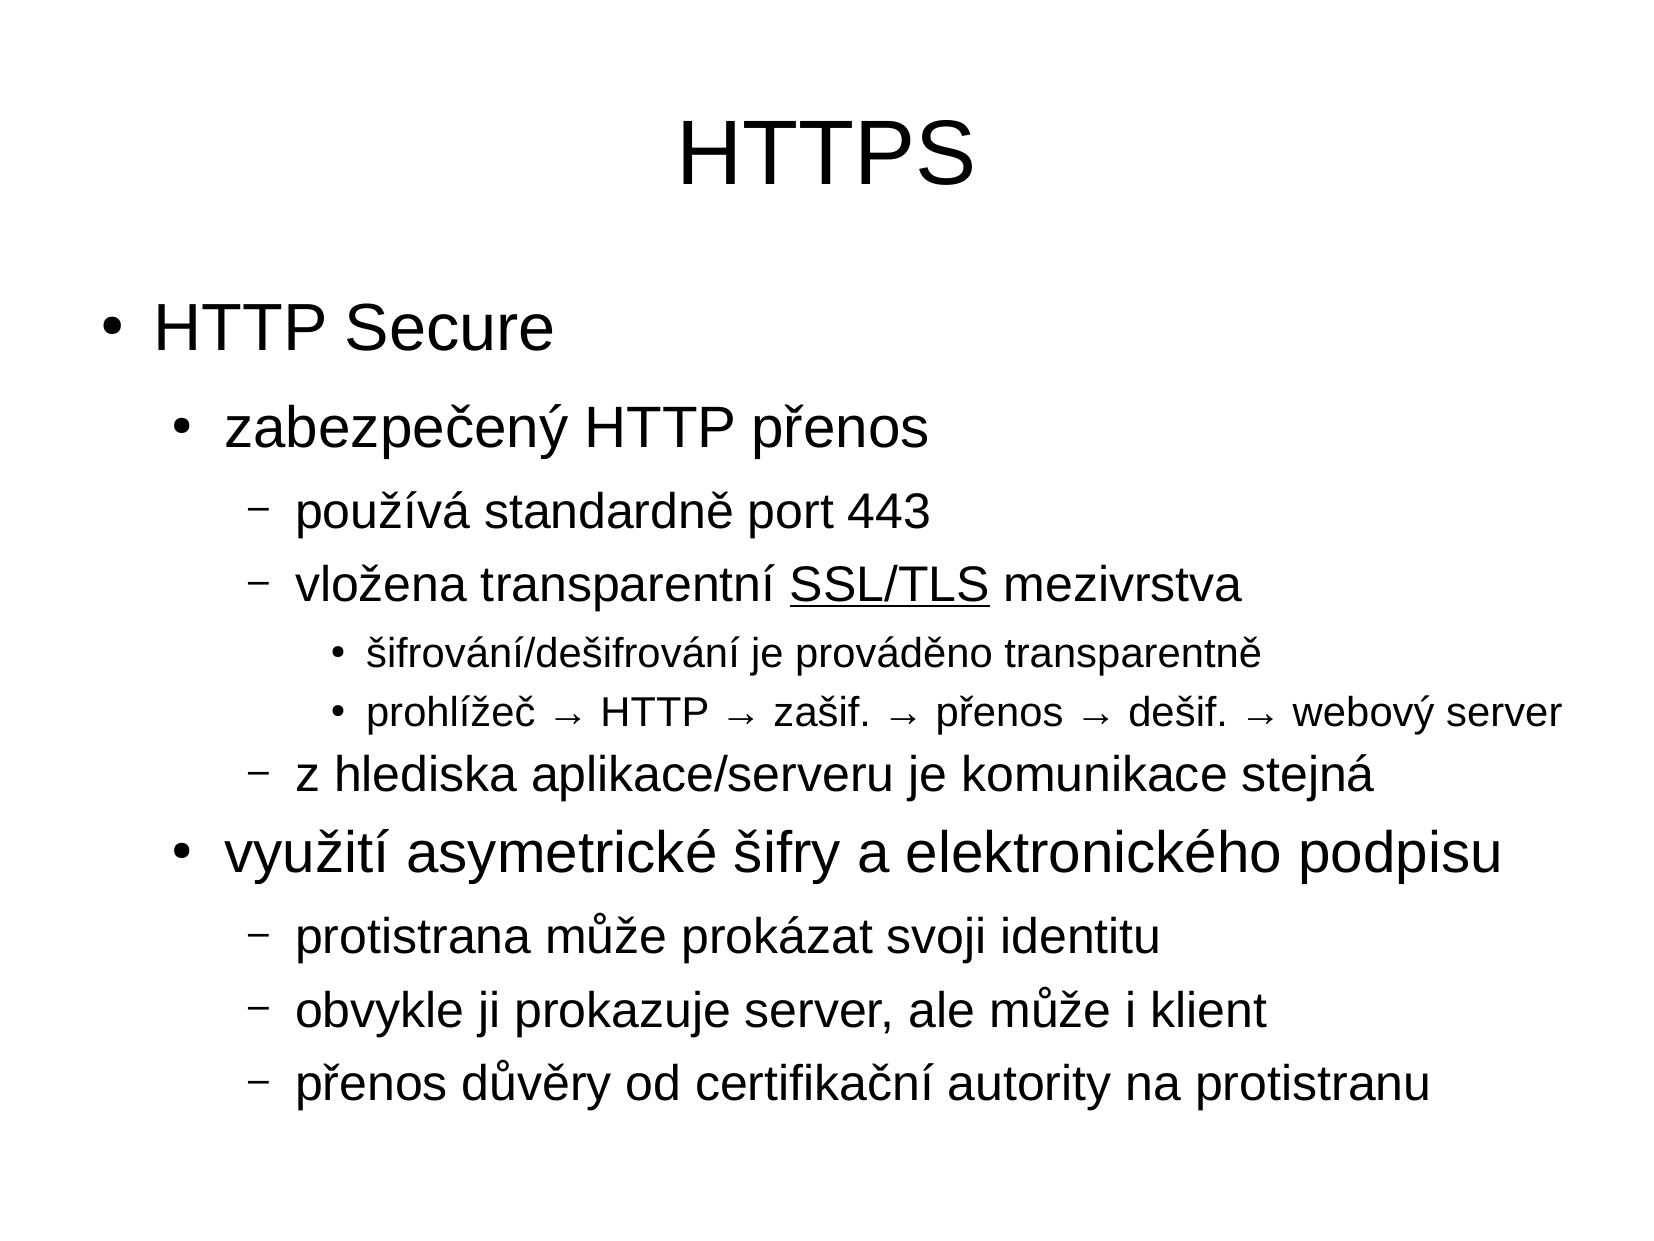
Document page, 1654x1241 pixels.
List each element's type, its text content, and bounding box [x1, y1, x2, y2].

list HTTP Secure zabezpečený HTTP přenos používá standardně port 443 vložena transparentní SSL/TLS mezivrstva šifrování/dešifrování je prováděno transparentně prohlížeč → HTTP → zašif. → přenos → dešif. → webový server z hlediska aplikace/serveru je komunikace stejná využití asymetrické šifry a elektronického podpisu protistrana může prokázat svoji identitu obvykle ji prokazuje server, ale může i klient přenos důvěry od certifikační autority na protistranu [82, 290, 1571, 1112]
title HTTPS [82, 49, 1571, 257]
